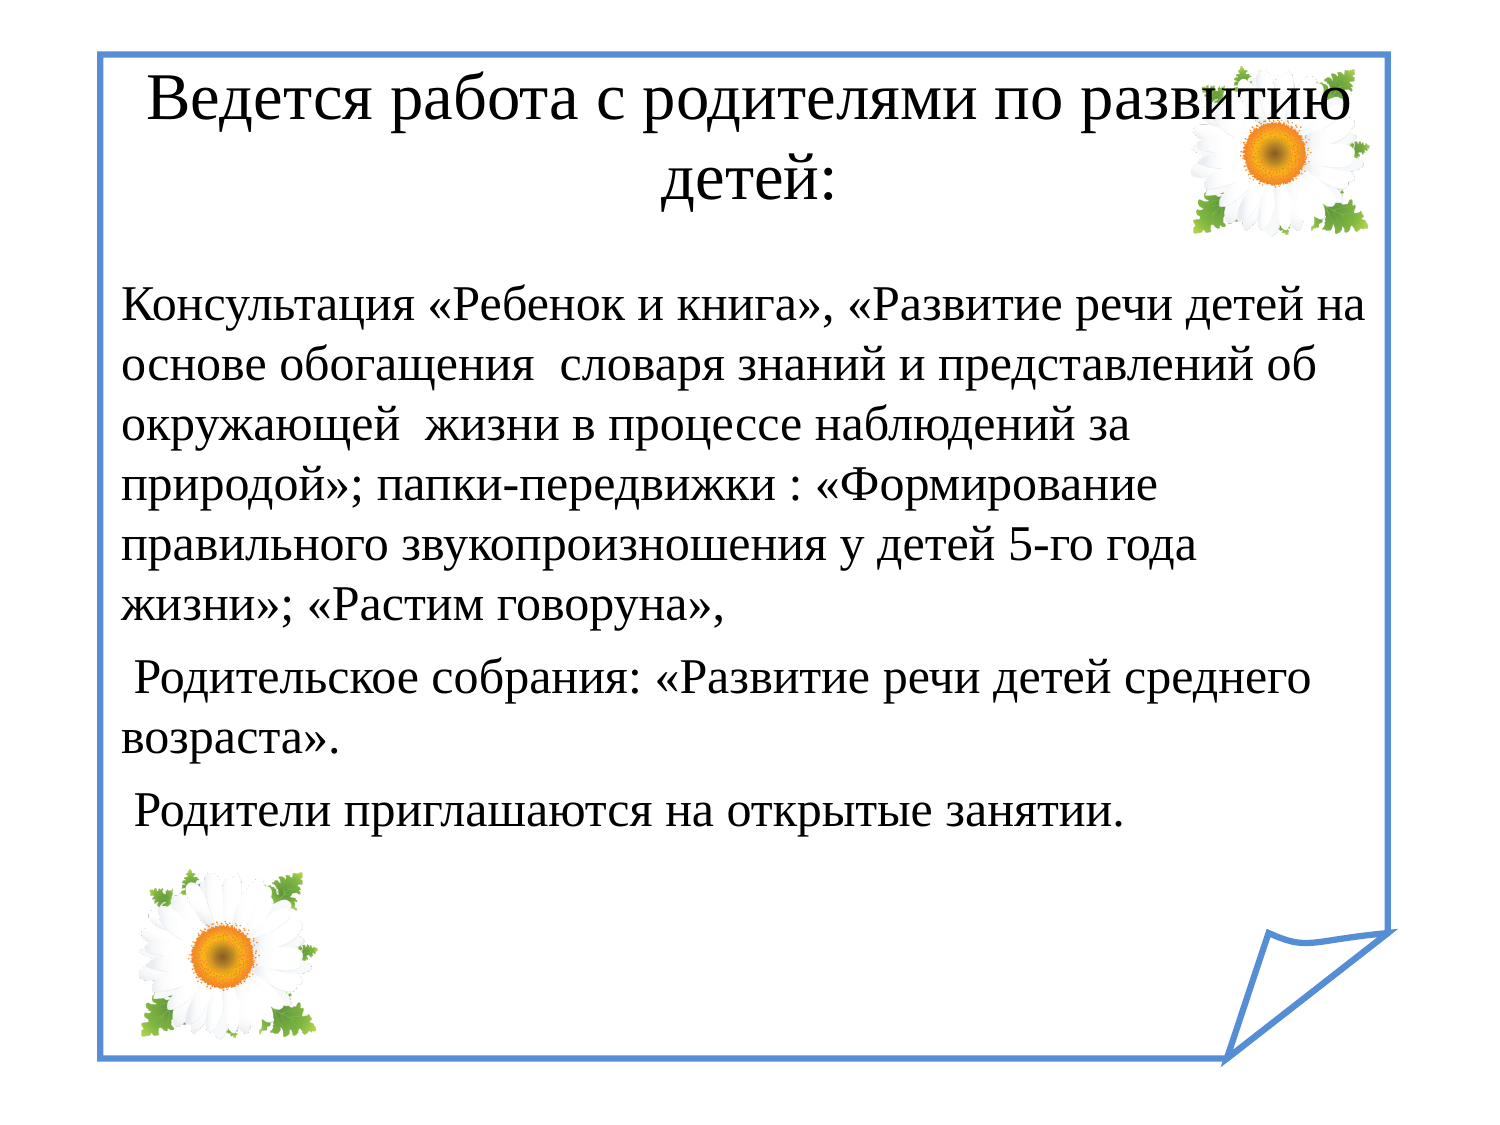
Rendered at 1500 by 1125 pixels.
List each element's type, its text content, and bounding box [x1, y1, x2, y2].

list Консультация «Ребенок и книга», «Развитие речи детей на основе обогащения словаря знаний и представлений об окружающей жизни в процессе наблюдений за природой»; папки-передвижки : «Формирование правильного звукопроизношения у детей 5-го года жизни»; «Растим говоруна», Родительское собрания: «Развитие речи детей среднего возраста». Родители приглашаются на открытые занятии. [106, 262, 1383, 914]
title Ведется работа с родителями по развитию детей: [75, 45, 1425, 233]
